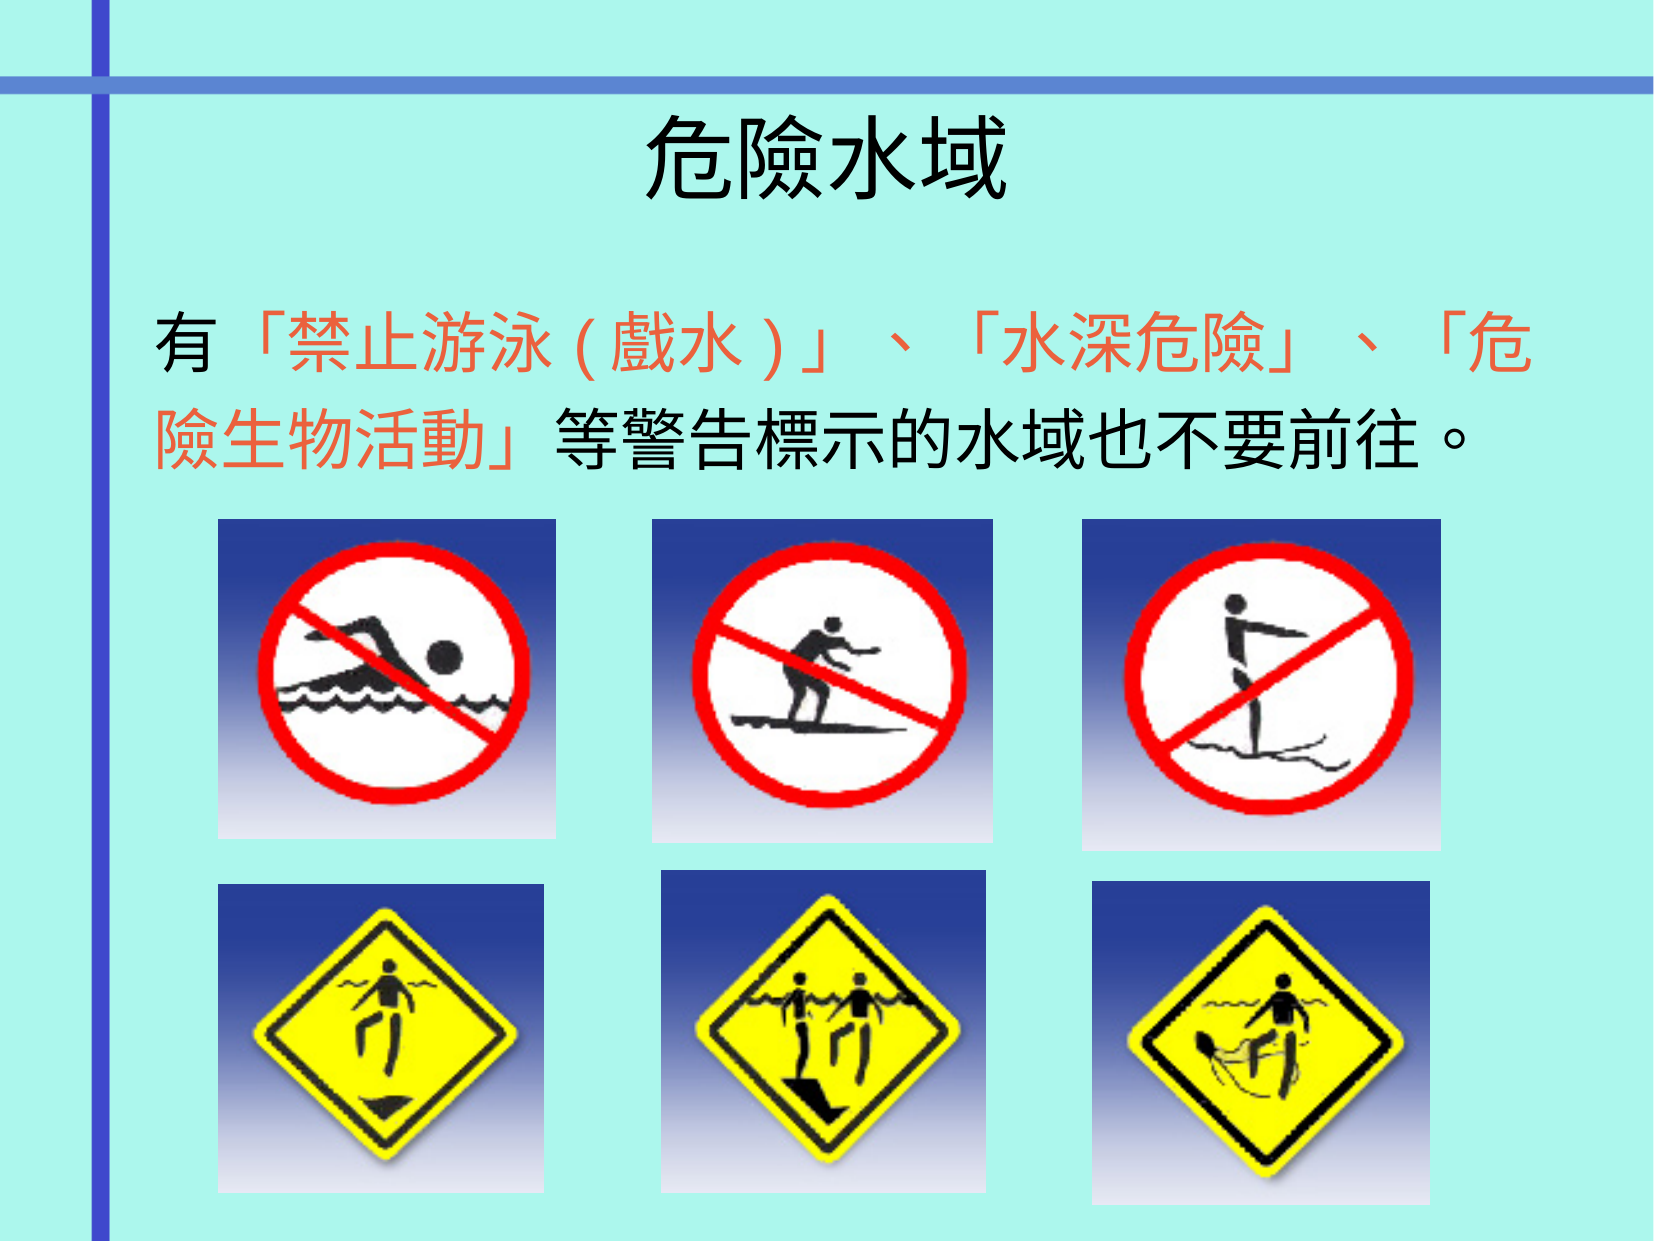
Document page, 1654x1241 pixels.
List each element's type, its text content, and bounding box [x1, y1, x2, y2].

list 有「禁止游泳(戲水)」、「水深危險」、「危險生物活動」等警告標示的水域也不要前往。 [82, 290, 1571, 1109]
title 危險水域 [82, 49, 1571, 257]
picture [0, 0, 1654, 1241]
